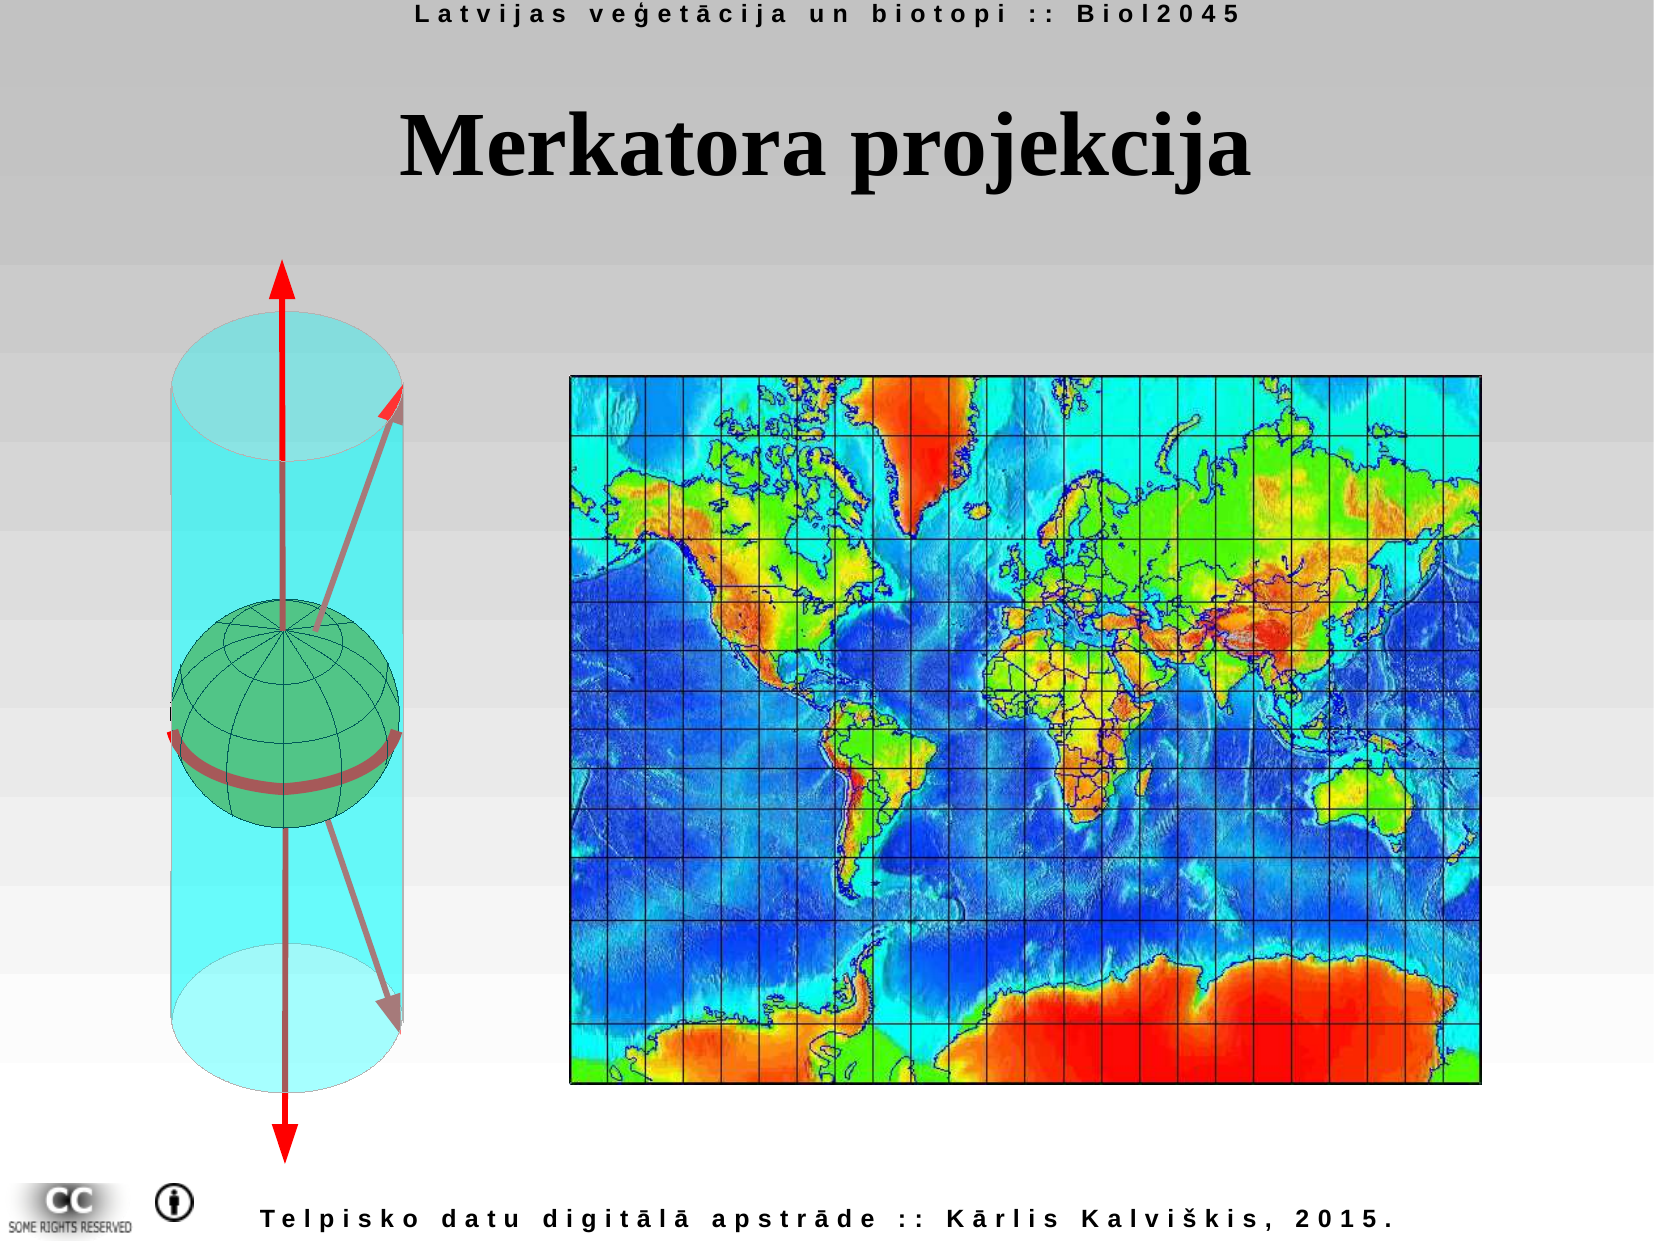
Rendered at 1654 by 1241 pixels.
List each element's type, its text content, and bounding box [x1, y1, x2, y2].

picture [0, 287, 1654, 1241]
title Merkatora projekcija [0, 1, 1654, 287]
text_box [170, 311, 404, 1093]
